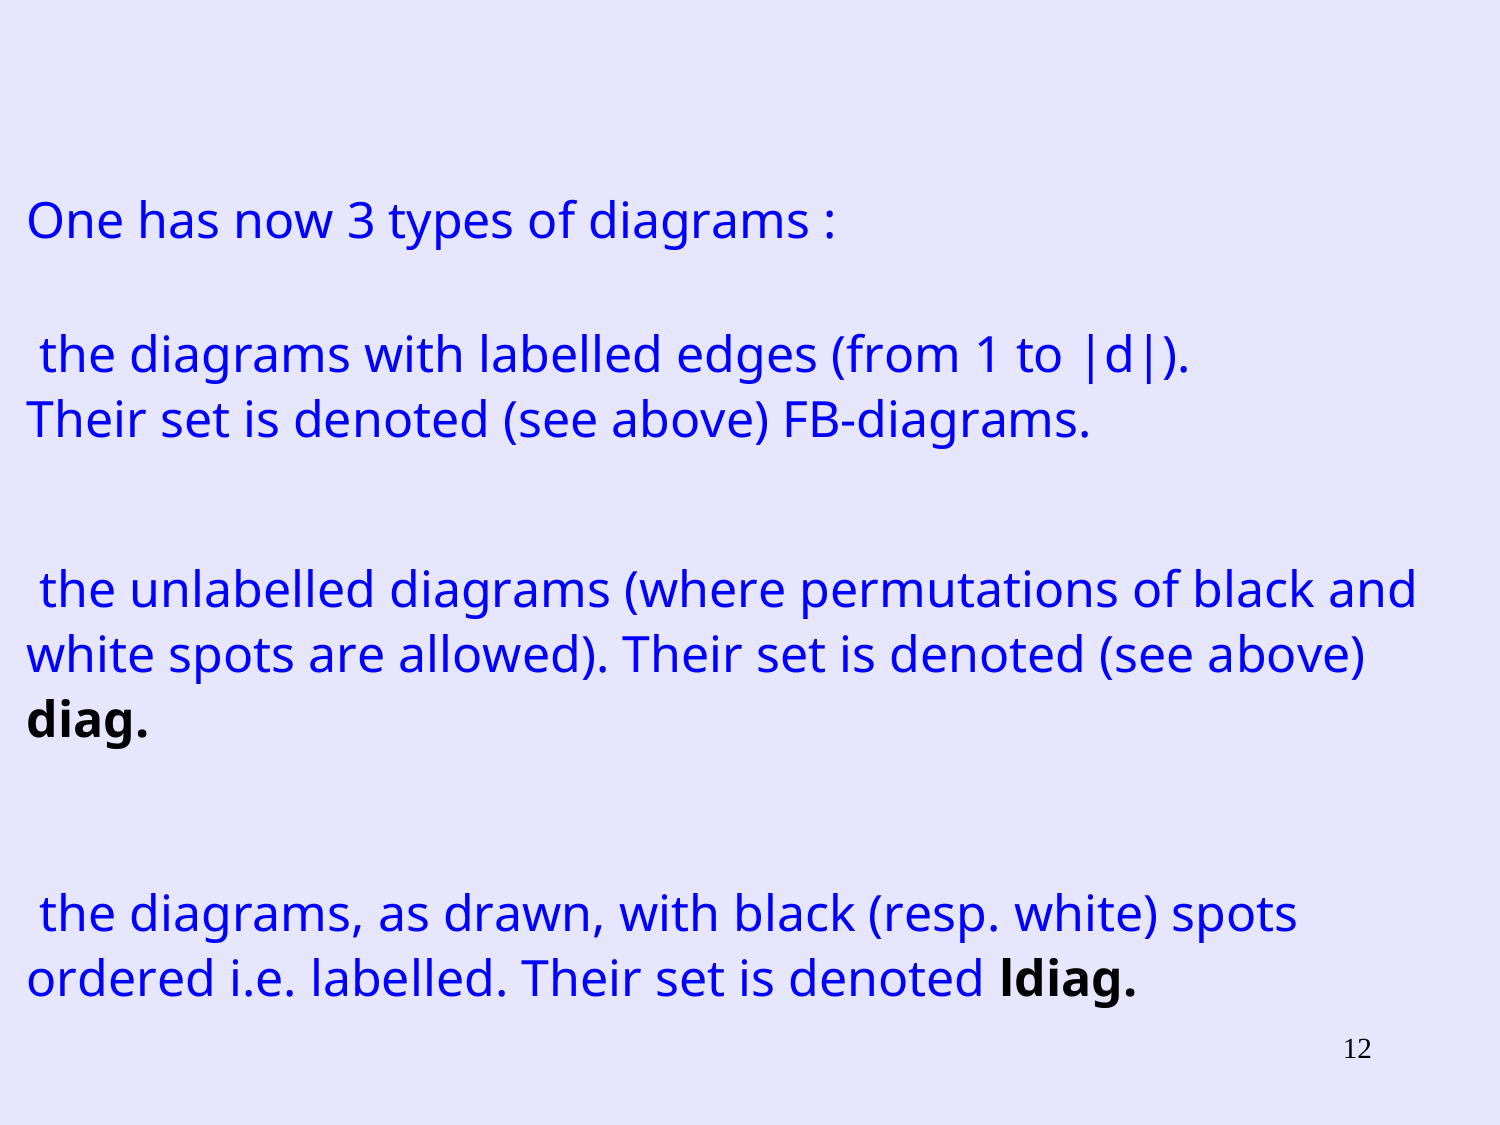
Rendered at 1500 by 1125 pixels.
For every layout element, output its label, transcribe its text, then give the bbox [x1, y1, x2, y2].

text_box One has now 3 types of diagrams : the diagrams with labelled edges (from 1 to |d|). Their set is denoted (see above) FB-diagrams. the unlabelled diagrams (where permutations of black and white spots are allowed). Their set is denoted (see above) diag. the diagrams, as drawn, with black (resp. white) spots ordered i.e. labelled. Their set is denoted ldiag. [11, 177, 1500, 992]
